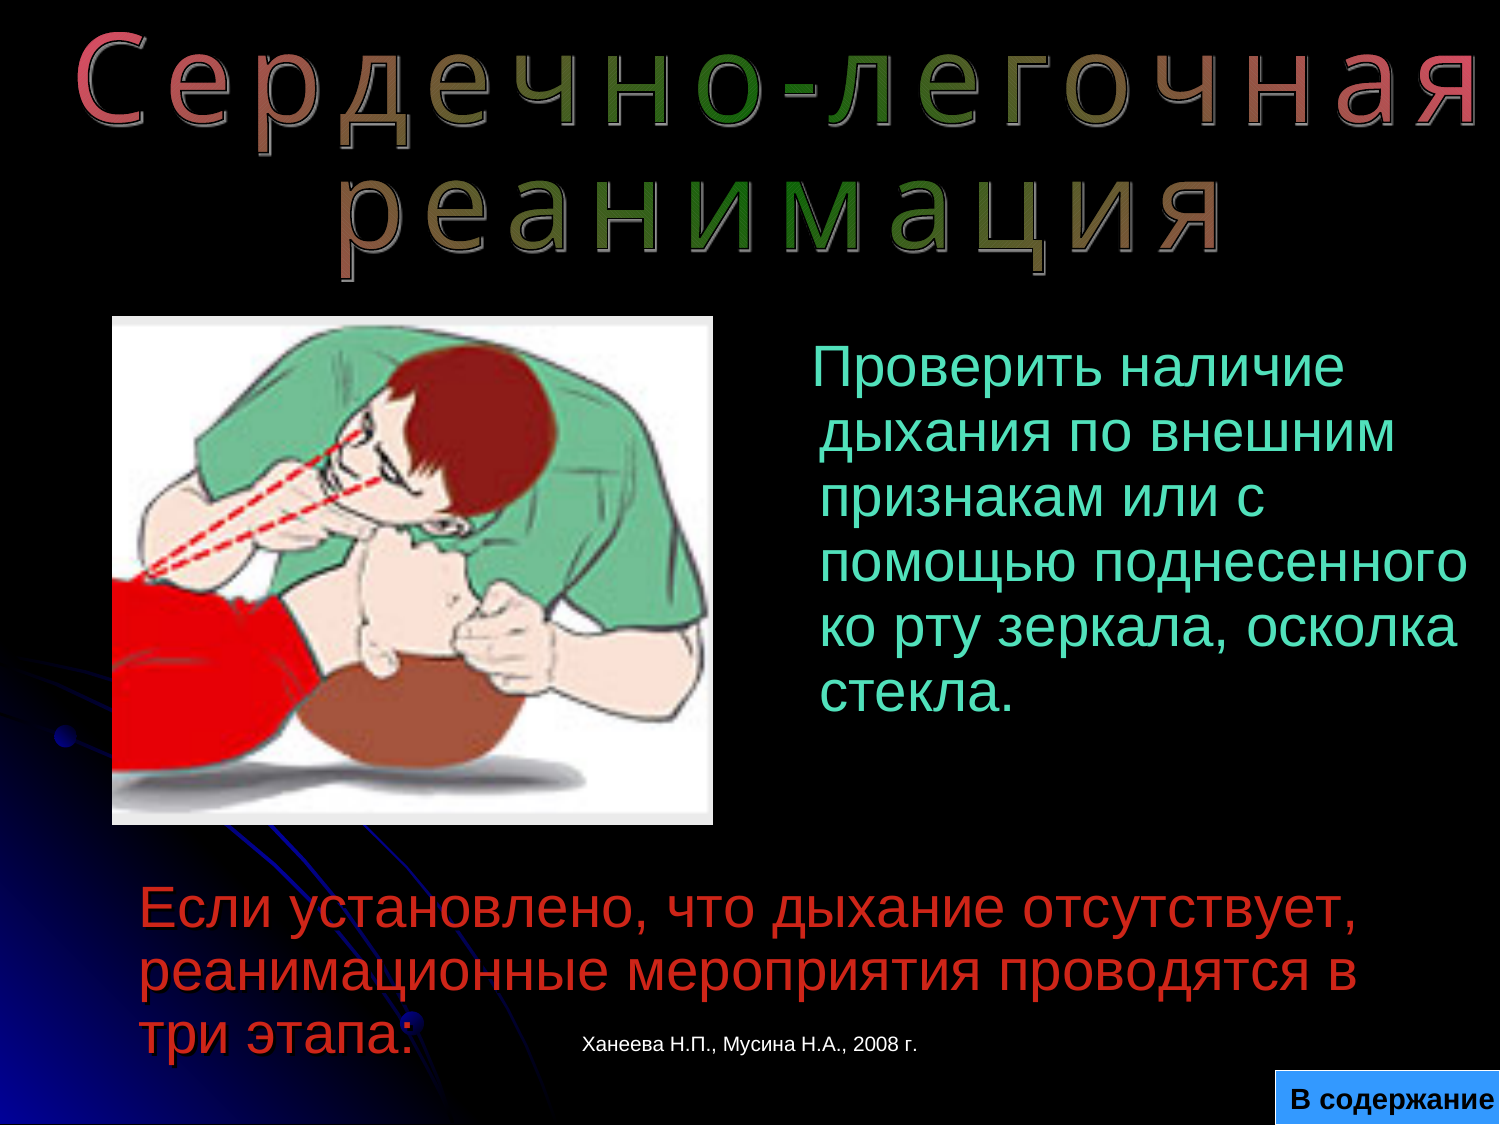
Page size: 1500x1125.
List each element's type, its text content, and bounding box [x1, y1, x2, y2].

text_box Сердечно-легочная реанимация [515, 54, 572, 123]
text_box Сердечно-легочная реанимация [596, 180, 655, 249]
text_box Сердечно-легочная реанимация [919, 53, 976, 124]
text_box В содержание [1275, 1070, 1500, 1125]
text_box Сердечно-легочная реанимация [429, 53, 486, 124]
text_box Сердечно-легочная реанимация [827, 54, 888, 124]
text_box Сердечно-легочная реанимация [169, 53, 227, 124]
text_box Сердечно-легочная реанимация [1415, 54, 1473, 123]
text_box Сердечно-легочная реанимация [1337, 53, 1391, 124]
text_box Сердечно-легочная реанимация [1006, 54, 1048, 123]
text_box Сердечно-легочная реанимация [1065, 53, 1127, 124]
text_box Если установлено, что дыхание отсутствует, реанимационные мероприятия проводятся в три этапа: [123, 869, 1424, 1074]
text_box Сердечно-легочная реанимация [607, 54, 665, 123]
text_box Сердечно-легочная реанимация [426, 179, 484, 250]
text_box Сердечно-легочная реанимация [339, 54, 407, 146]
list Проверить наличие дыхания по внешним признакам или с помощью поднесенного ко рту зеркала, осколка стекла. [748, 326, 1500, 816]
text_box Сердечно-легочная реанимация [690, 180, 749, 249]
text_box Сердечно-легочная реанимация [1071, 180, 1130, 249]
text_box Сердечно-легочная реанимация [1158, 180, 1215, 249]
text_box Сердечно-легочная реанимация [890, 179, 945, 250]
text_box Сердечно-легочная реанимация [257, 53, 316, 153]
text_box Сердечно-легочная реанимация [76, 31, 144, 124]
text_box Сердечно-легочная реанимация [1156, 54, 1213, 123]
text_box Сердечно-легочная реанимация [977, 180, 1043, 273]
text_box Сердечно-легочная реанимация [1248, 54, 1306, 123]
text_box Сердечно-легочная реанимация [340, 179, 399, 279]
text_box Сердечно-легочная реанимация [697, 53, 759, 124]
text_box Сердечно-легочная реанимация [509, 179, 563, 250]
picture [112, 316, 713, 826]
text_box Сердечно-легочная реанимация [785, 180, 857, 249]
